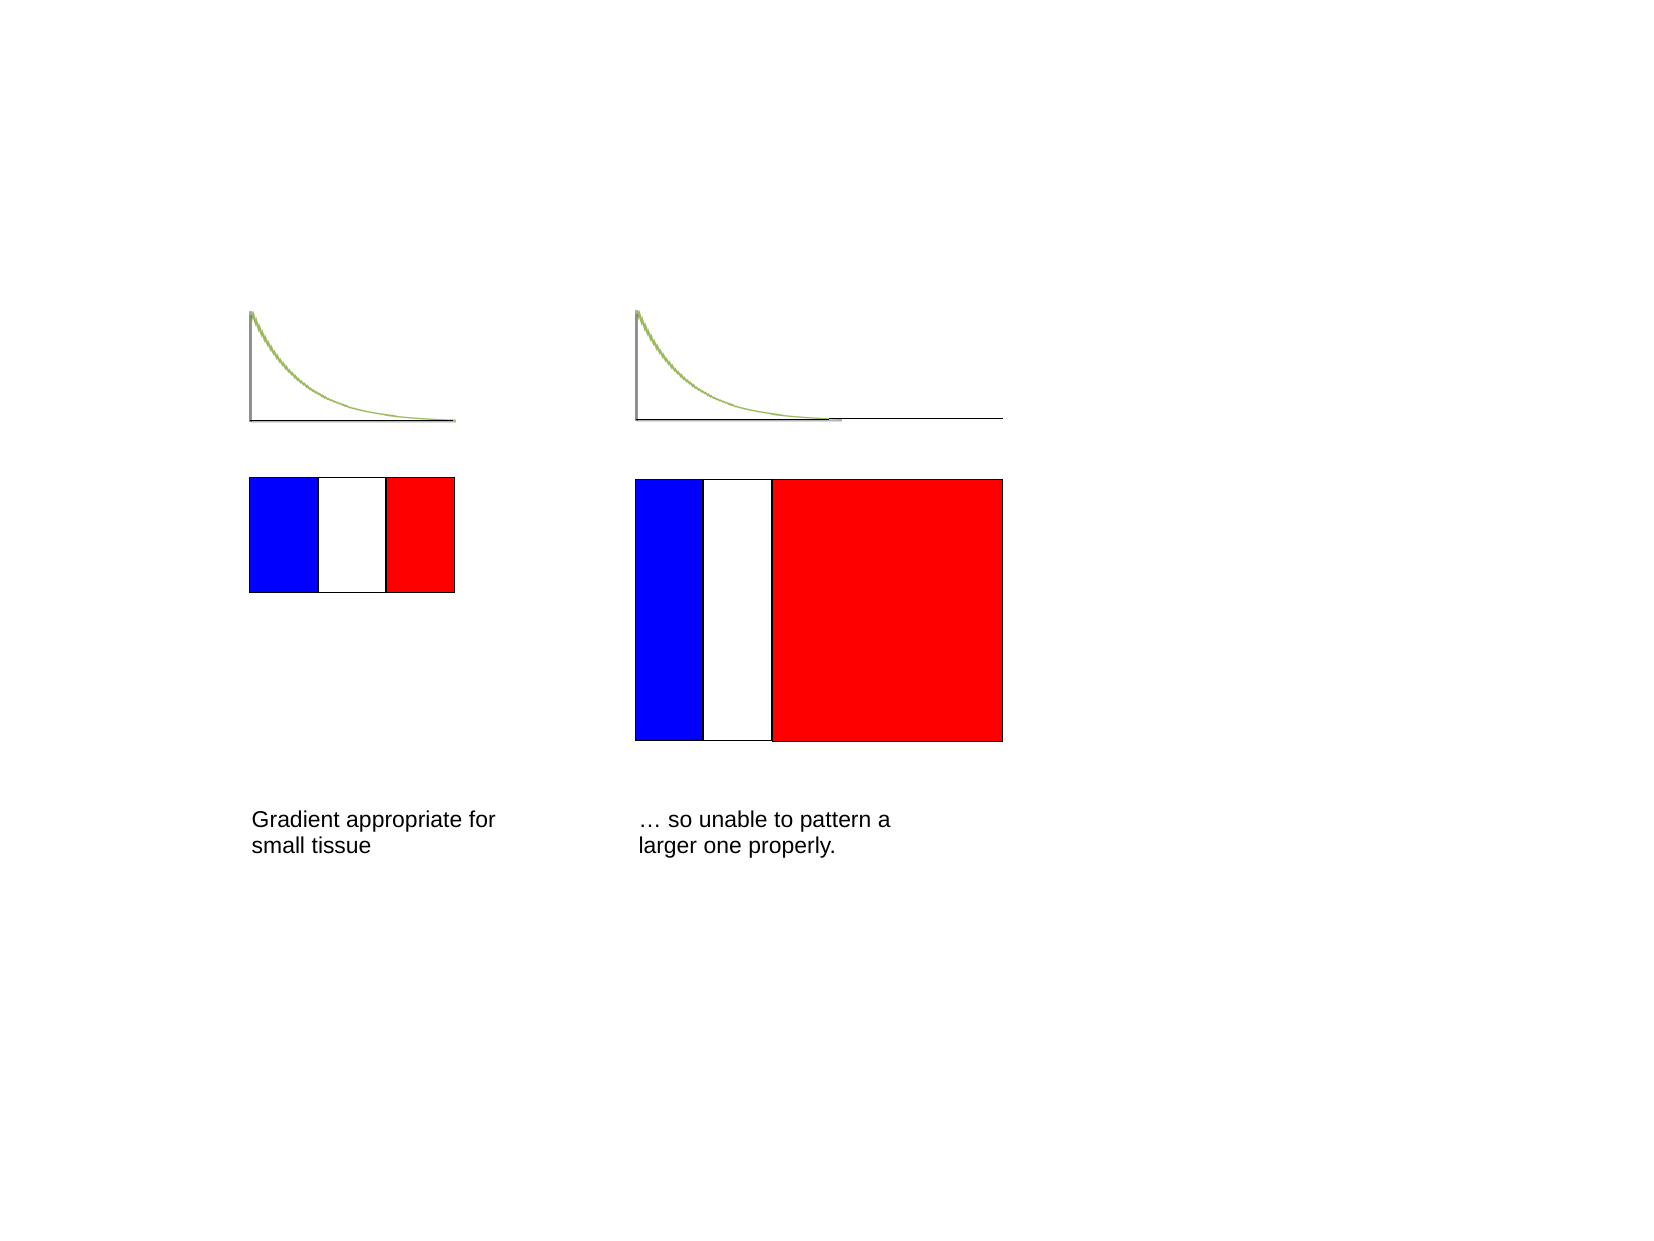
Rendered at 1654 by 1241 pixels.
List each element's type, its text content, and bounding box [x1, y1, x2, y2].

picture [241, 310, 456, 425]
text_box … so unable to pattern a larger one properly. [623, 799, 915, 866]
text_box [635, 479, 1003, 742]
picture [627, 309, 842, 424]
text_box [249, 477, 455, 593]
text_box Gradient appropriate for small tissue [236, 799, 528, 866]
